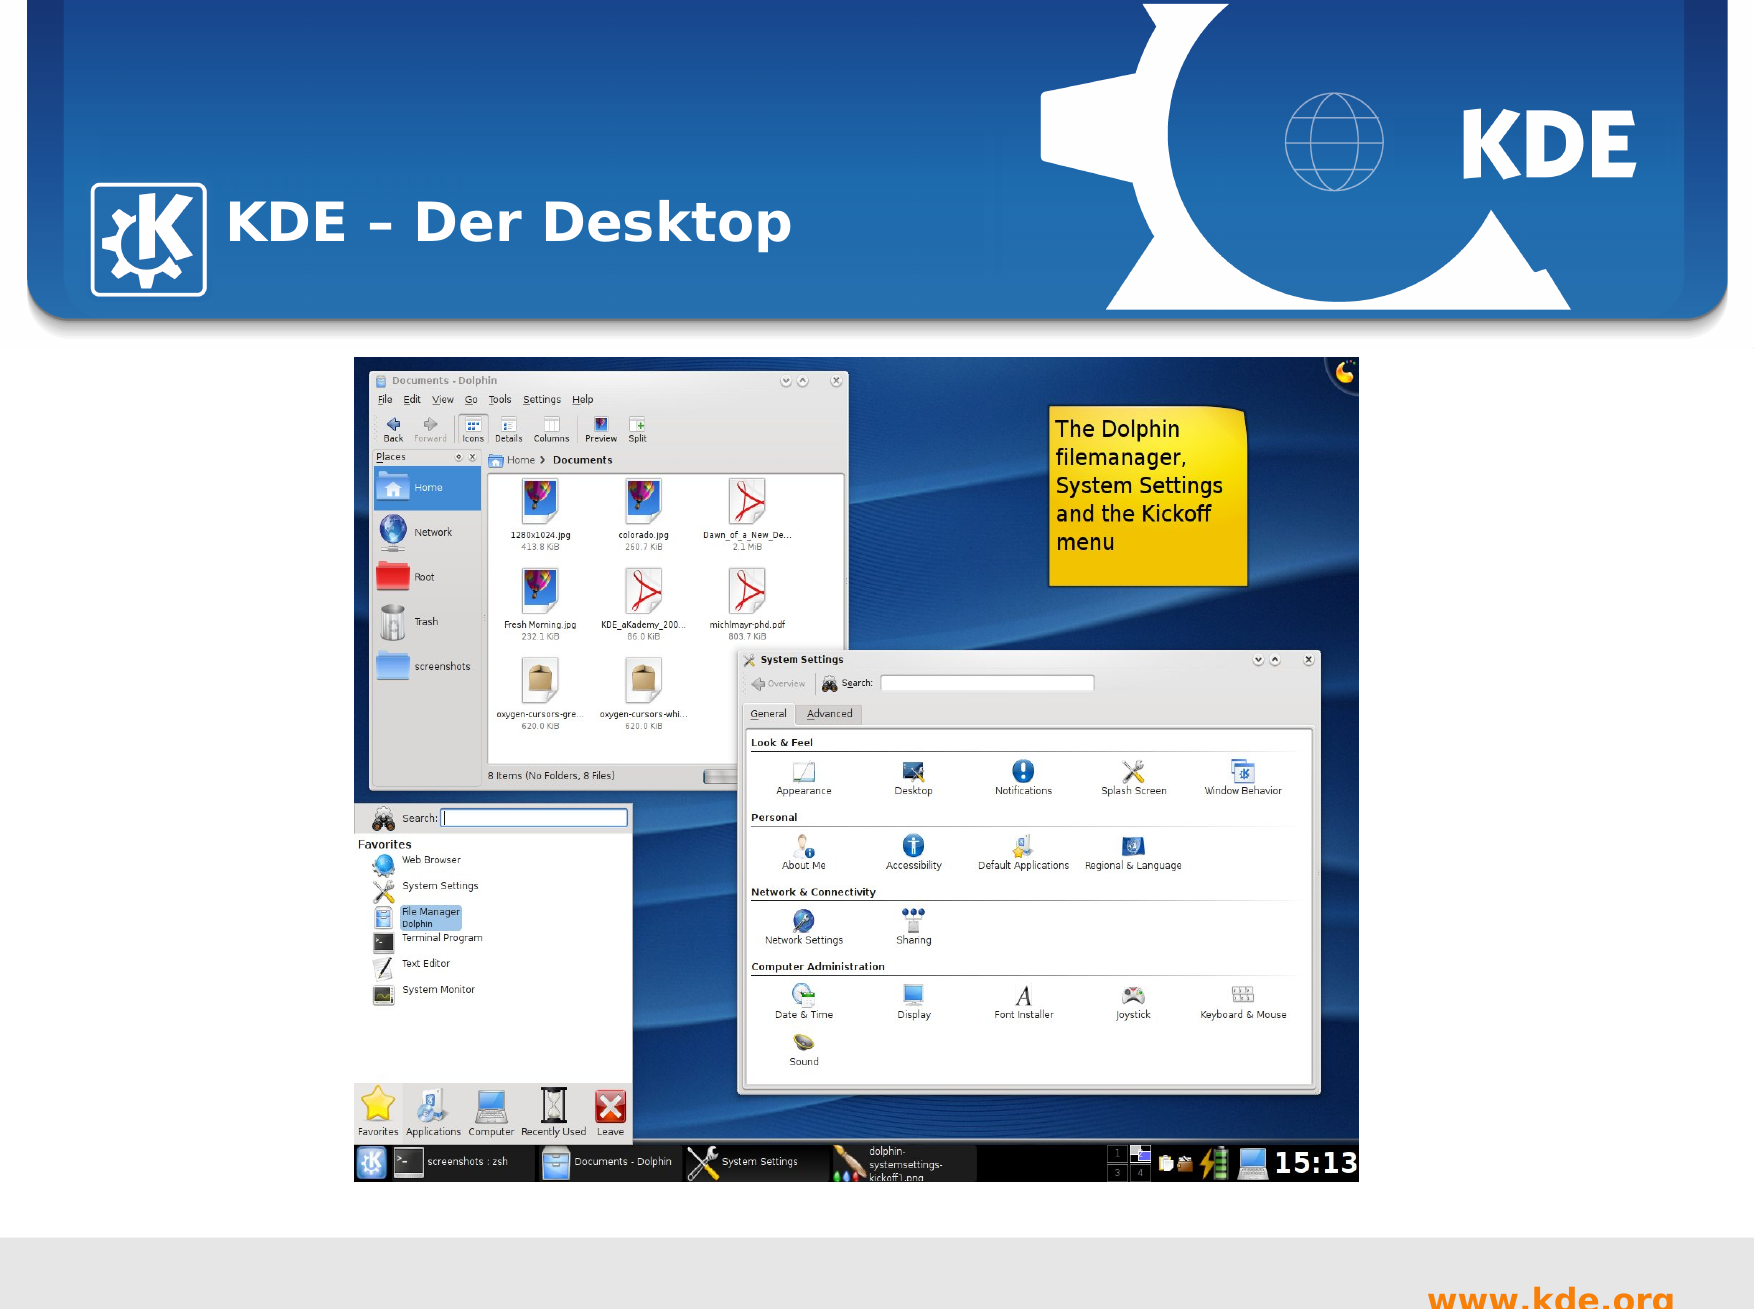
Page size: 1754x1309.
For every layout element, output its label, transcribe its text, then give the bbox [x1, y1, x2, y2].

title KDE – Der Desktop [225, 188, 1126, 258]
picture [0, 0, 1754, 349]
picture [354, 357, 1359, 1182]
